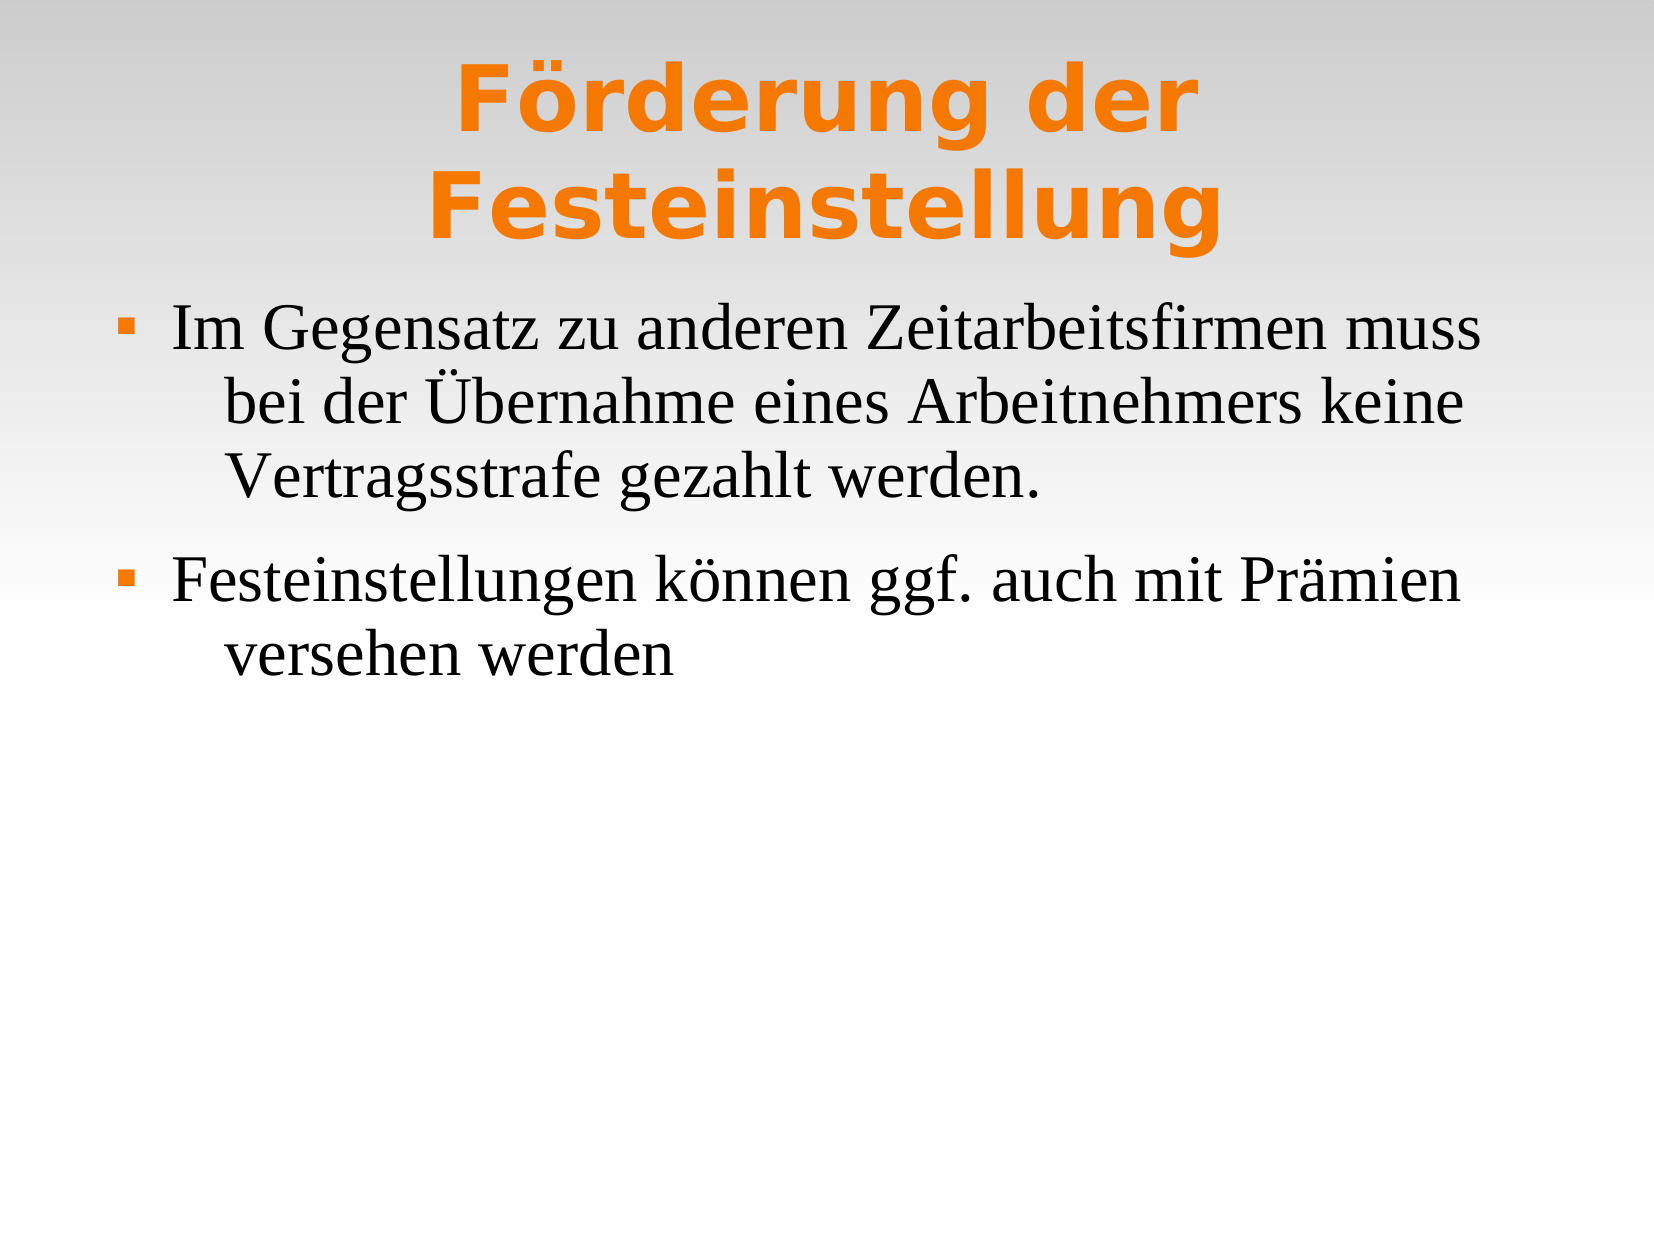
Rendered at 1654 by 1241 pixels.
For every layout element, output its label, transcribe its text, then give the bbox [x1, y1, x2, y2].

title Förderung der Festeinstellung [82, 45, 1571, 261]
list Im Gegensatz zu anderen Zeitarbeitsfirmen muss bei der Übernahme eines Arbeitnehmers keine Vertragsstrafe gezahlt werden. Festeinstellungen können ggf. auch mit Prämien versehen werden [82, 290, 1571, 1094]
